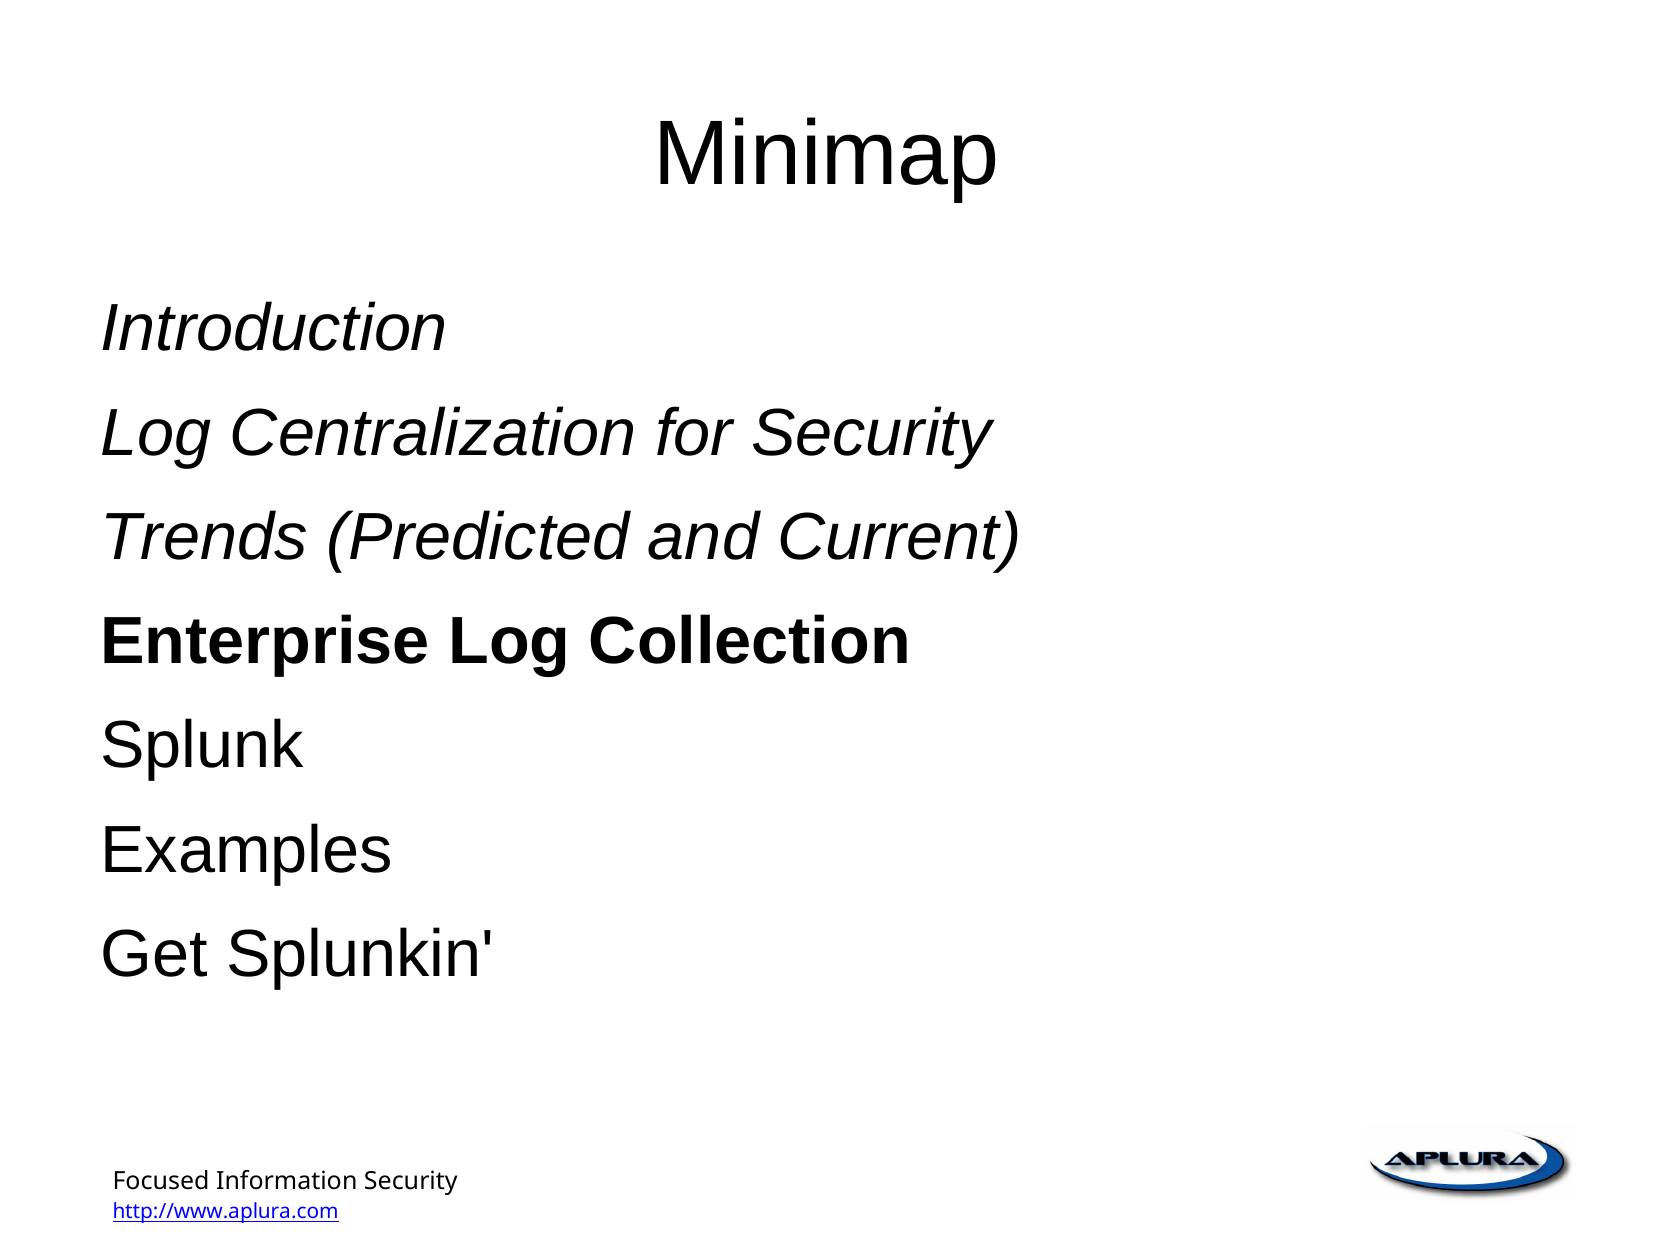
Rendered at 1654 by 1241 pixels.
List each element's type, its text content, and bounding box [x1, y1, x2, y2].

picture [1365, 1124, 1576, 1203]
list Introduction Log Centralization for Security Trends (Predicted and Current) Enterprise Log Collection Splunk Examples Get Splunkin' [82, 290, 1571, 1094]
title Minimap [82, 49, 1571, 257]
